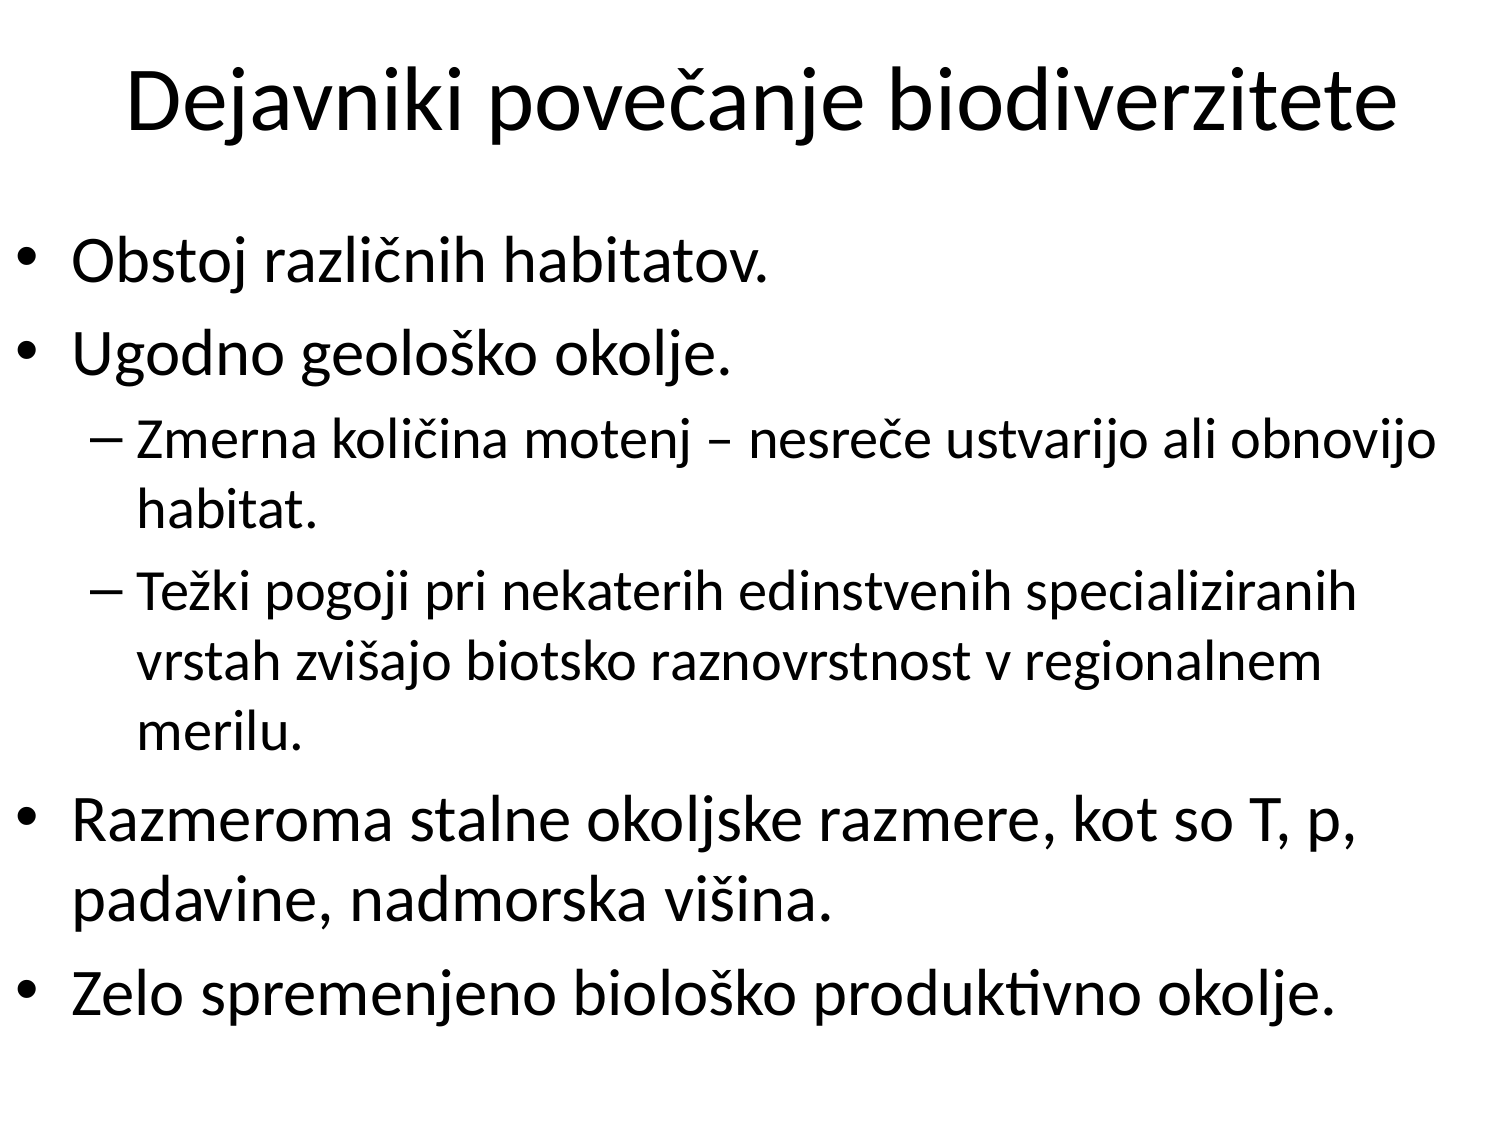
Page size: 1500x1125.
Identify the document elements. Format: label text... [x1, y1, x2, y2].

list Obstoj različnih habitatov. Ugodno geološko okolje. Zmerna količina motenj – nesreče ustvarijo ali obnovijo habitat. Težki pogoji pri nekaterih edinstvenih specializiranih vrstah zvišajo biotsko raznovrstnost v regionalnem merilu. Razmeroma stalne okoljske razmere, kot so T, p, padavine, nadmorska višina. Zelo spremenjeno biološko produktivno okolje. [0, 208, 1500, 1125]
title Dejavniki povečanje biodiverzitete [88, 0, 1439, 188]
